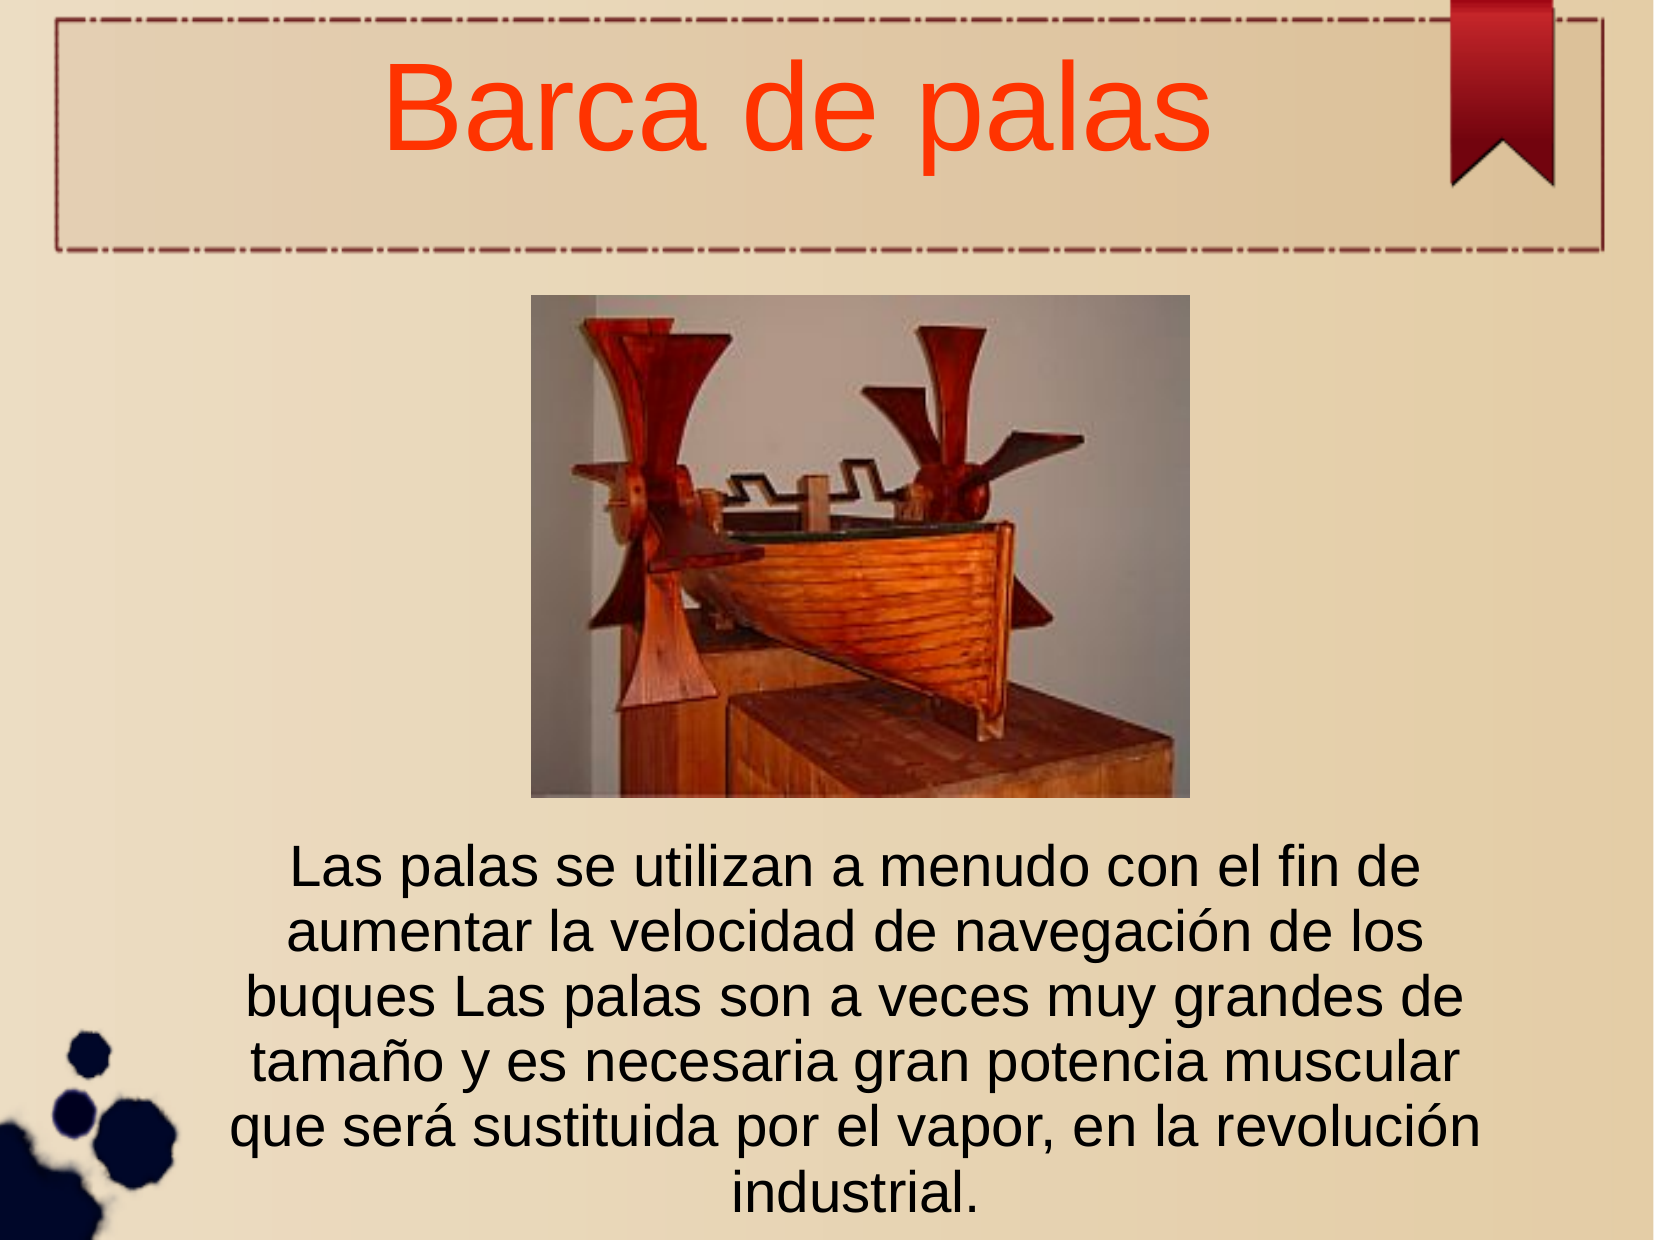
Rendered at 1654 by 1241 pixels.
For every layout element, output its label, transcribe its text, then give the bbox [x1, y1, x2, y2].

text_box Las palas se utilizan a menudo con el fin de aumentar la velocidad de navegación de los buques Las palas son a veces muy grandes de tamaño y es necesaria gran potencia muscular que será sustituida por el vapor, en la revolución industrial. [206, 826, 1506, 1232]
picture [531, 295, 1190, 798]
text_box Barca de palas [354, 29, 1241, 323]
